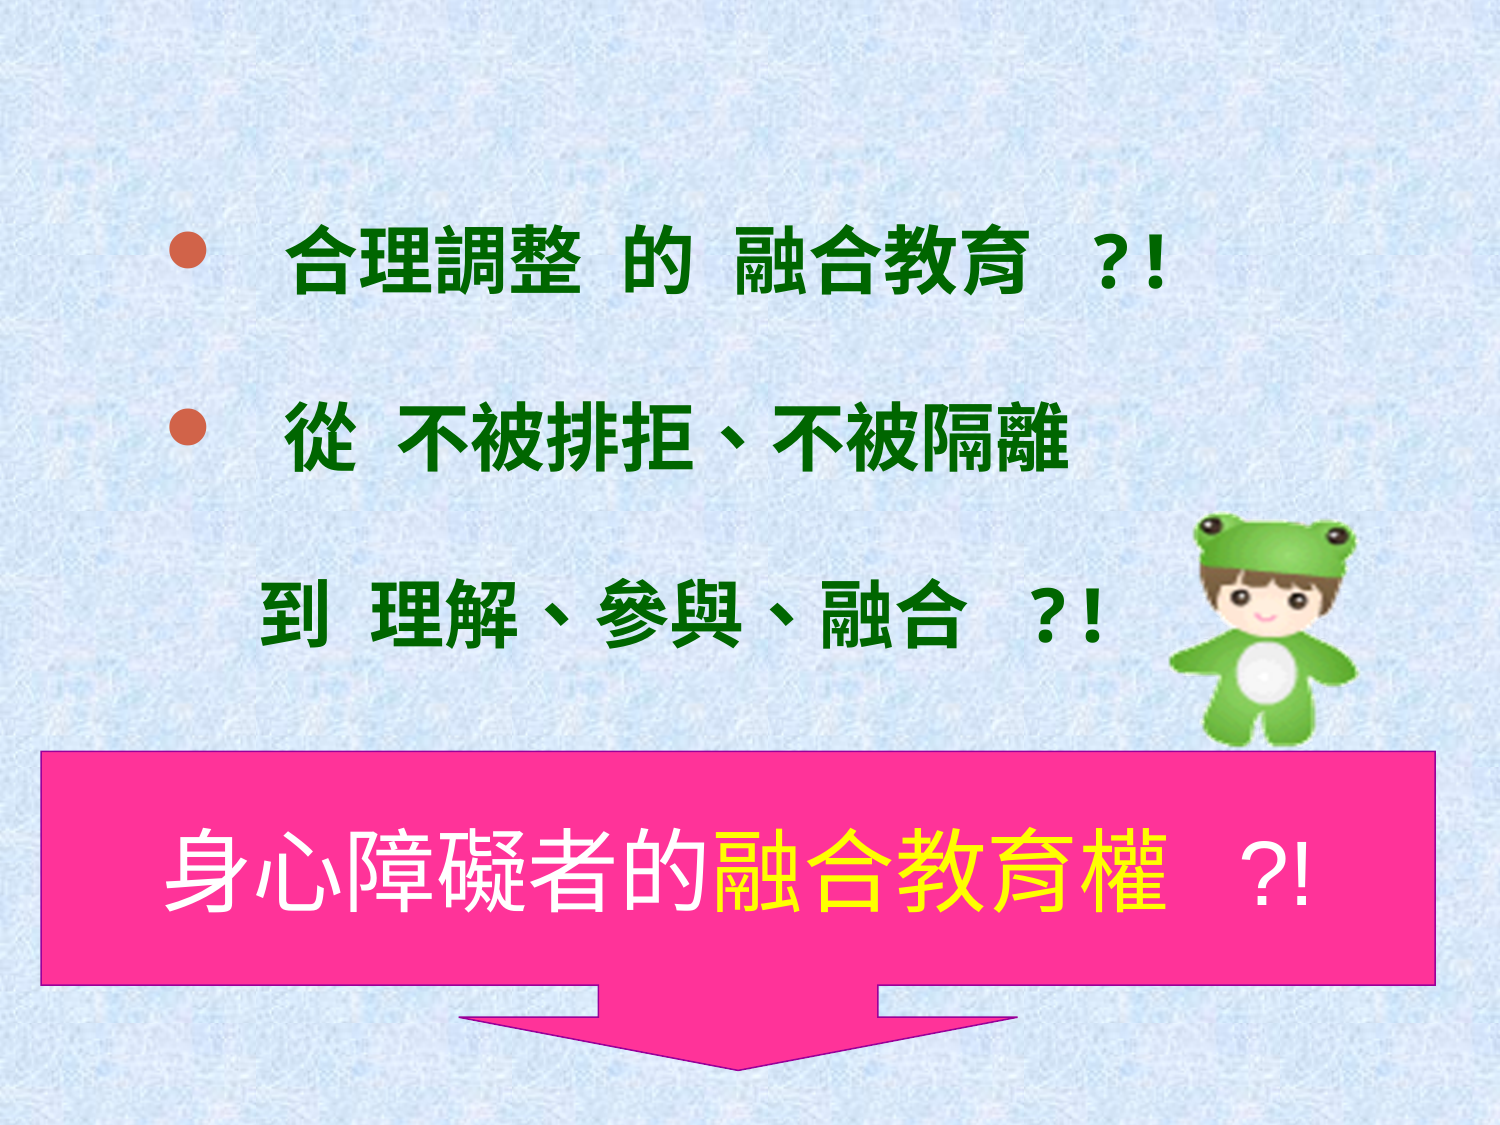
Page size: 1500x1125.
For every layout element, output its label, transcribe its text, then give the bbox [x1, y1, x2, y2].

list 合理調整 的 融合教育 ?! 從 不被排拒、不被隔離 到 理解、參與、融合 ?! [149, 137, 1227, 751]
text_box 身心障礙者的融合教育權 ?! [41, 751, 1436, 1071]
picture [1163, 503, 1366, 752]
